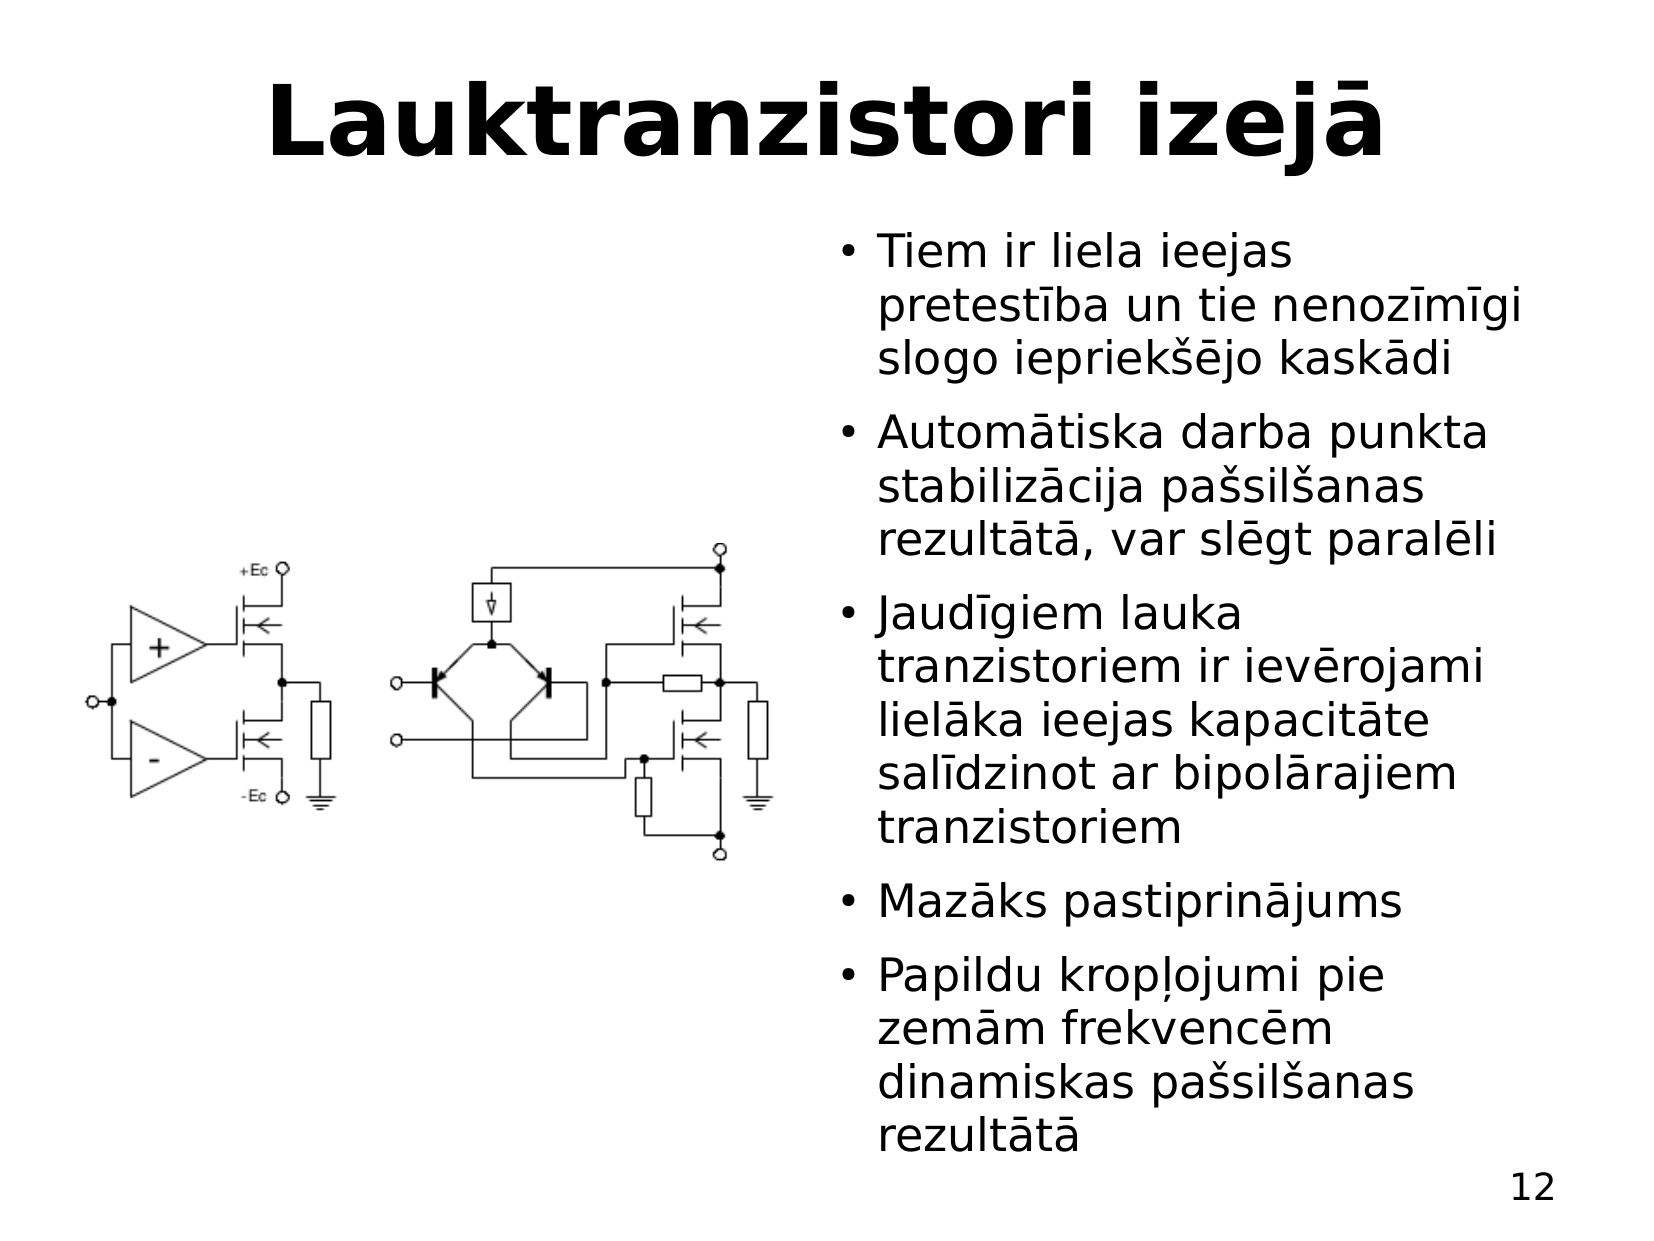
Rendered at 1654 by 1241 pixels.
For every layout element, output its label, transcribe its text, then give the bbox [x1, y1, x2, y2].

title Lauktranzistori izejā [82, 49, 1571, 195]
picture [82, 543, 793, 866]
list Tiem ir liela ieejas pretestība un tie nenozīmīgi slogo iepriekšējo kaskādi Automātiska darba punkta stabilizācija pašsilšanas rezultātā, var slēgt paralēli Jaudīgiem lauka tranzistoriem ir ievērojami lielāka ieejas kapacitāte salīdzinot ar bipolārajiem tranzistoriem Mazāks pastiprinājums Papildu kropļojumi pie zemām frekvencēm dinamiskas pašsilšanas rezultātā [828, 224, 1539, 1186]
